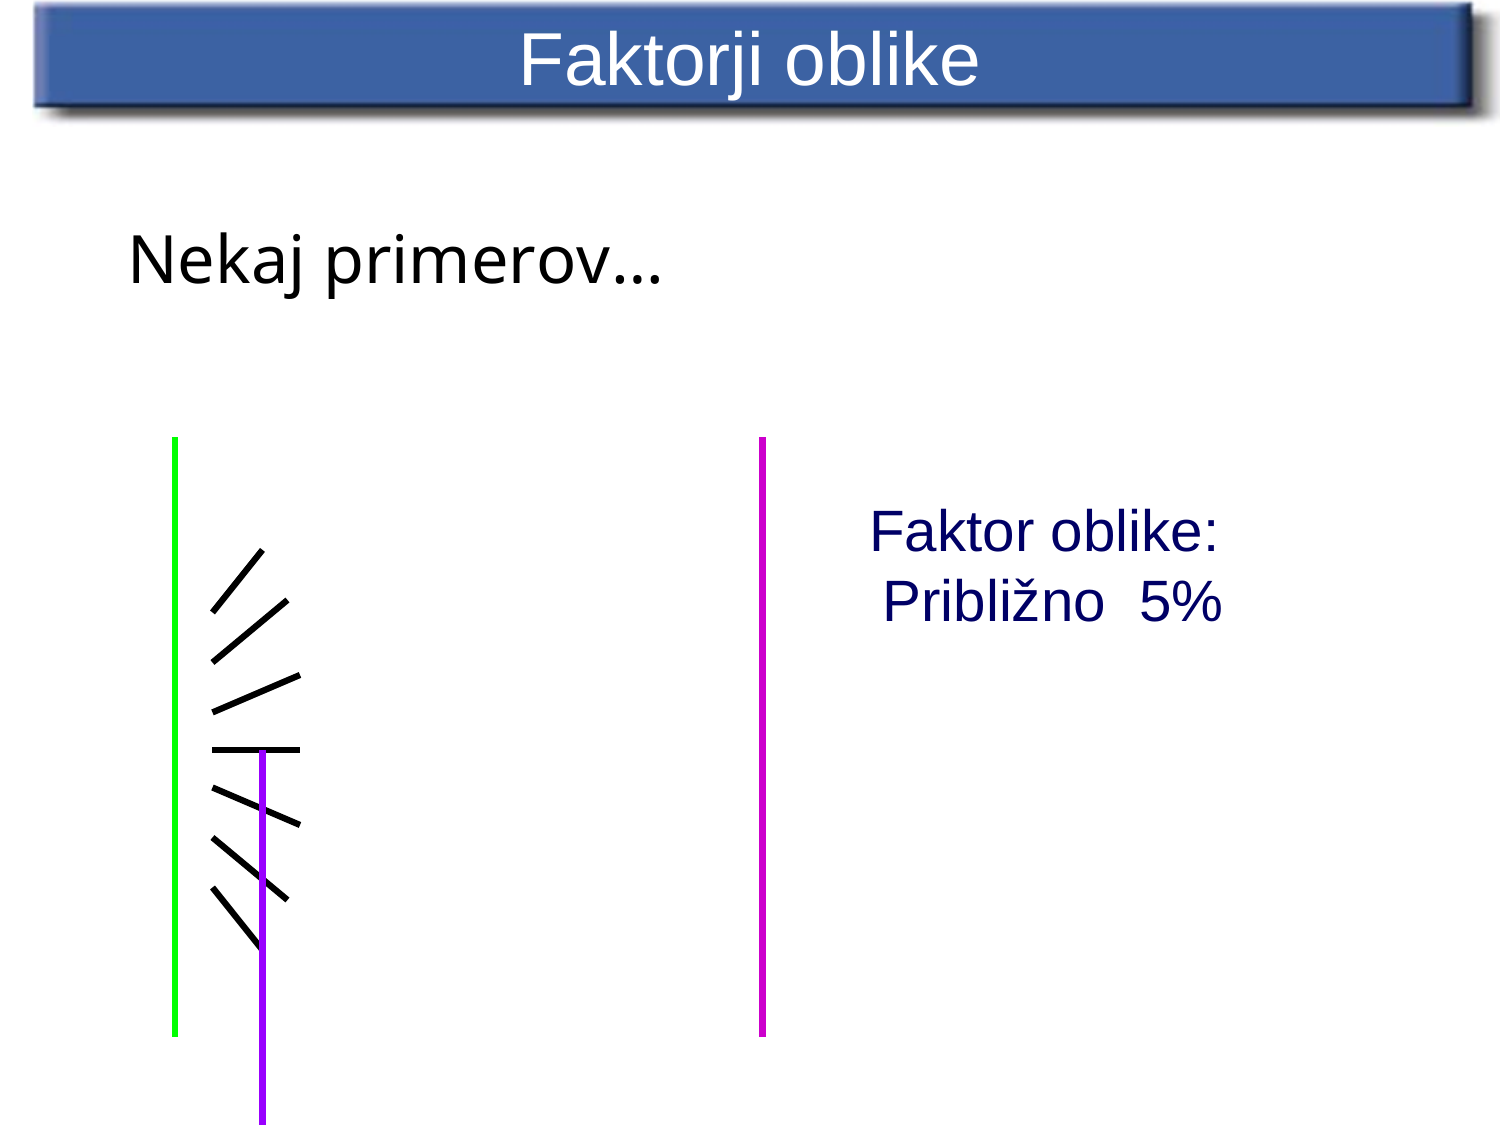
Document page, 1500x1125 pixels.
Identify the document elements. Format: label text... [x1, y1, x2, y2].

text_box Faktor oblike: Približno 5% [854, 485, 1252, 641]
picture [32, 0, 1500, 127]
list Nekaj primerov… [112, 218, 1388, 321]
title Faktorji oblike [112, 0, 1388, 110]
